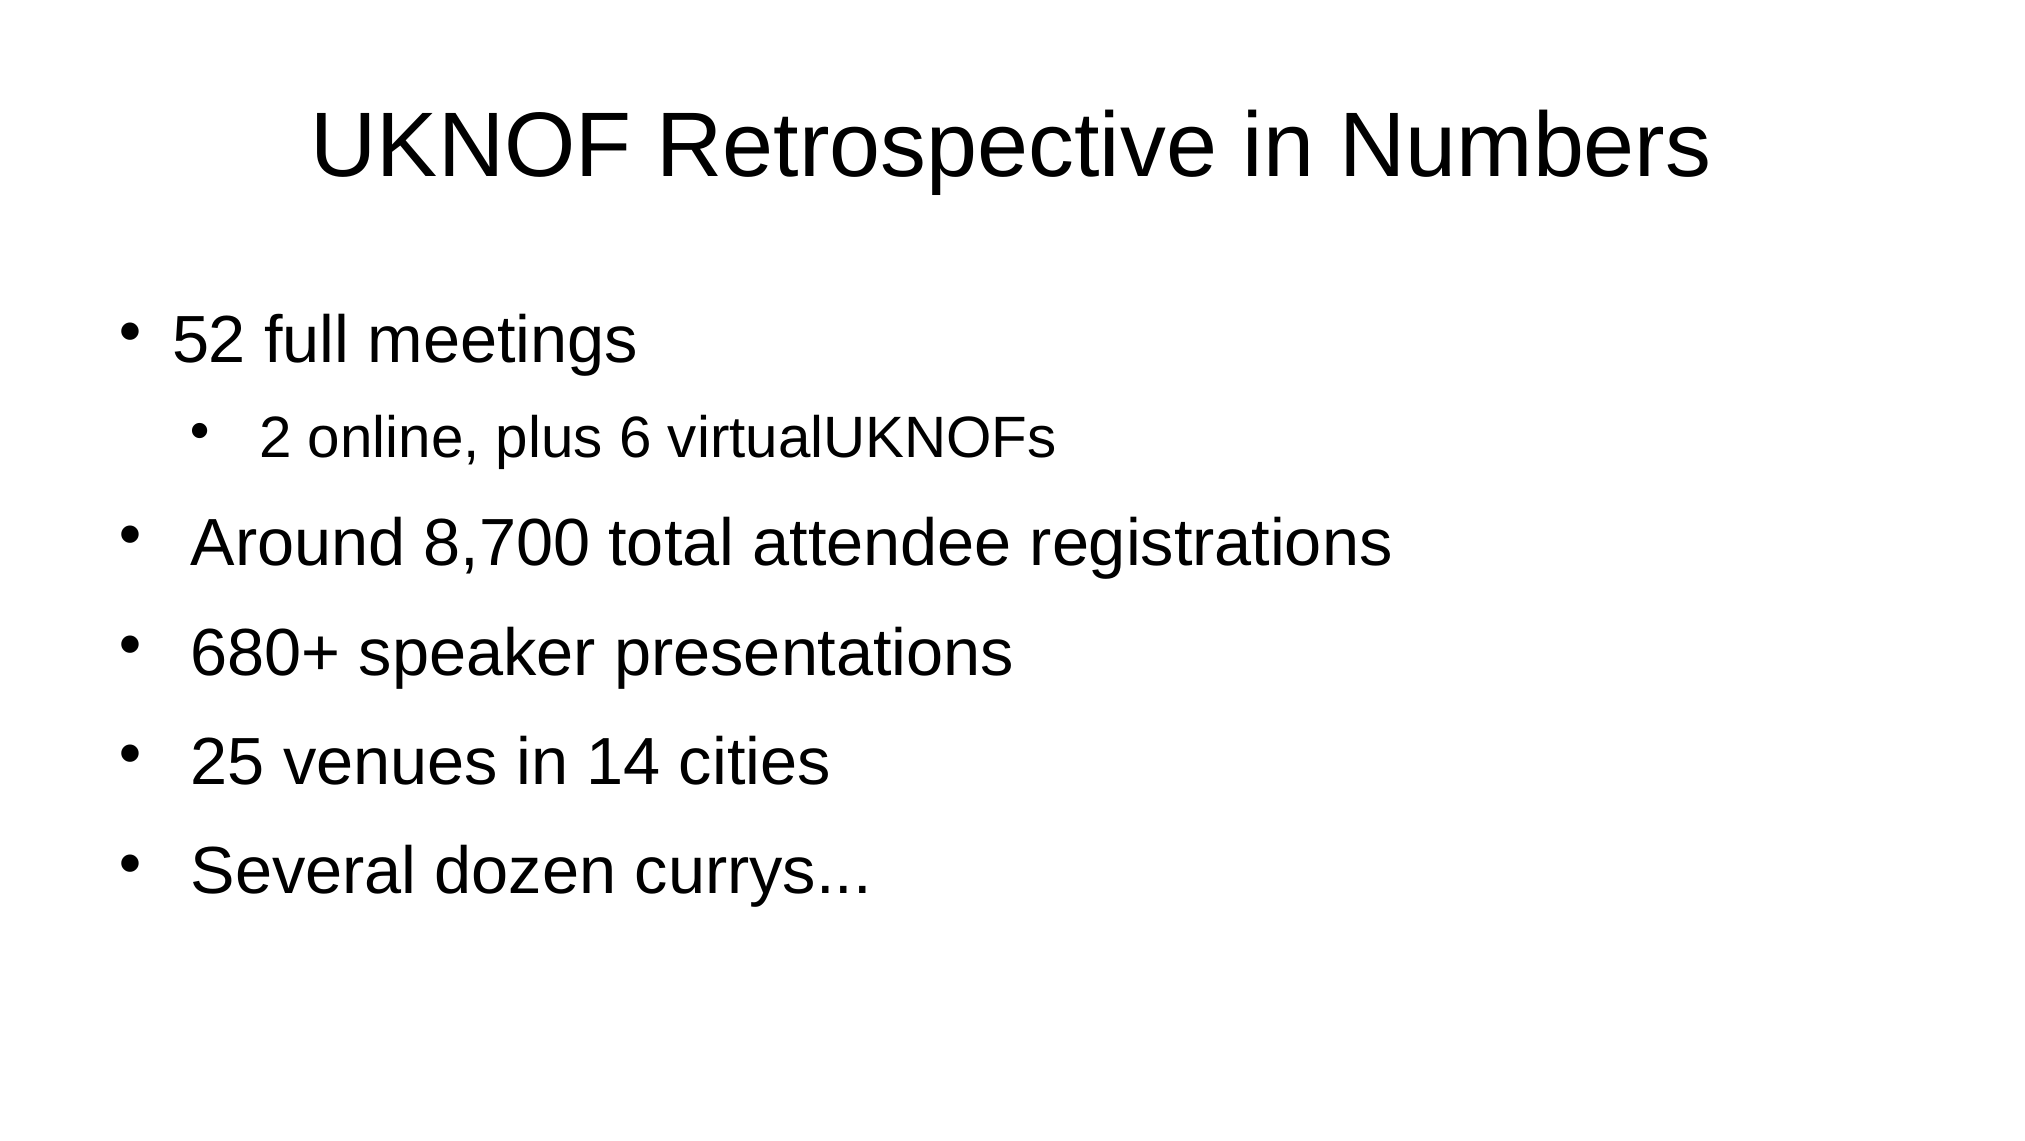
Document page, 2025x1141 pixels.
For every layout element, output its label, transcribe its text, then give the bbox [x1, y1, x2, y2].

title UKNOF Retrospective in Numbers [101, 45, 1923, 235]
list 52 full meetings 2 online, plus 6 virtualUKNOFs Around 8,700 total attendee registrations 680+ speaker presentations 25 venues in 14 cities Several dozen currys... [101, 295, 1950, 957]
